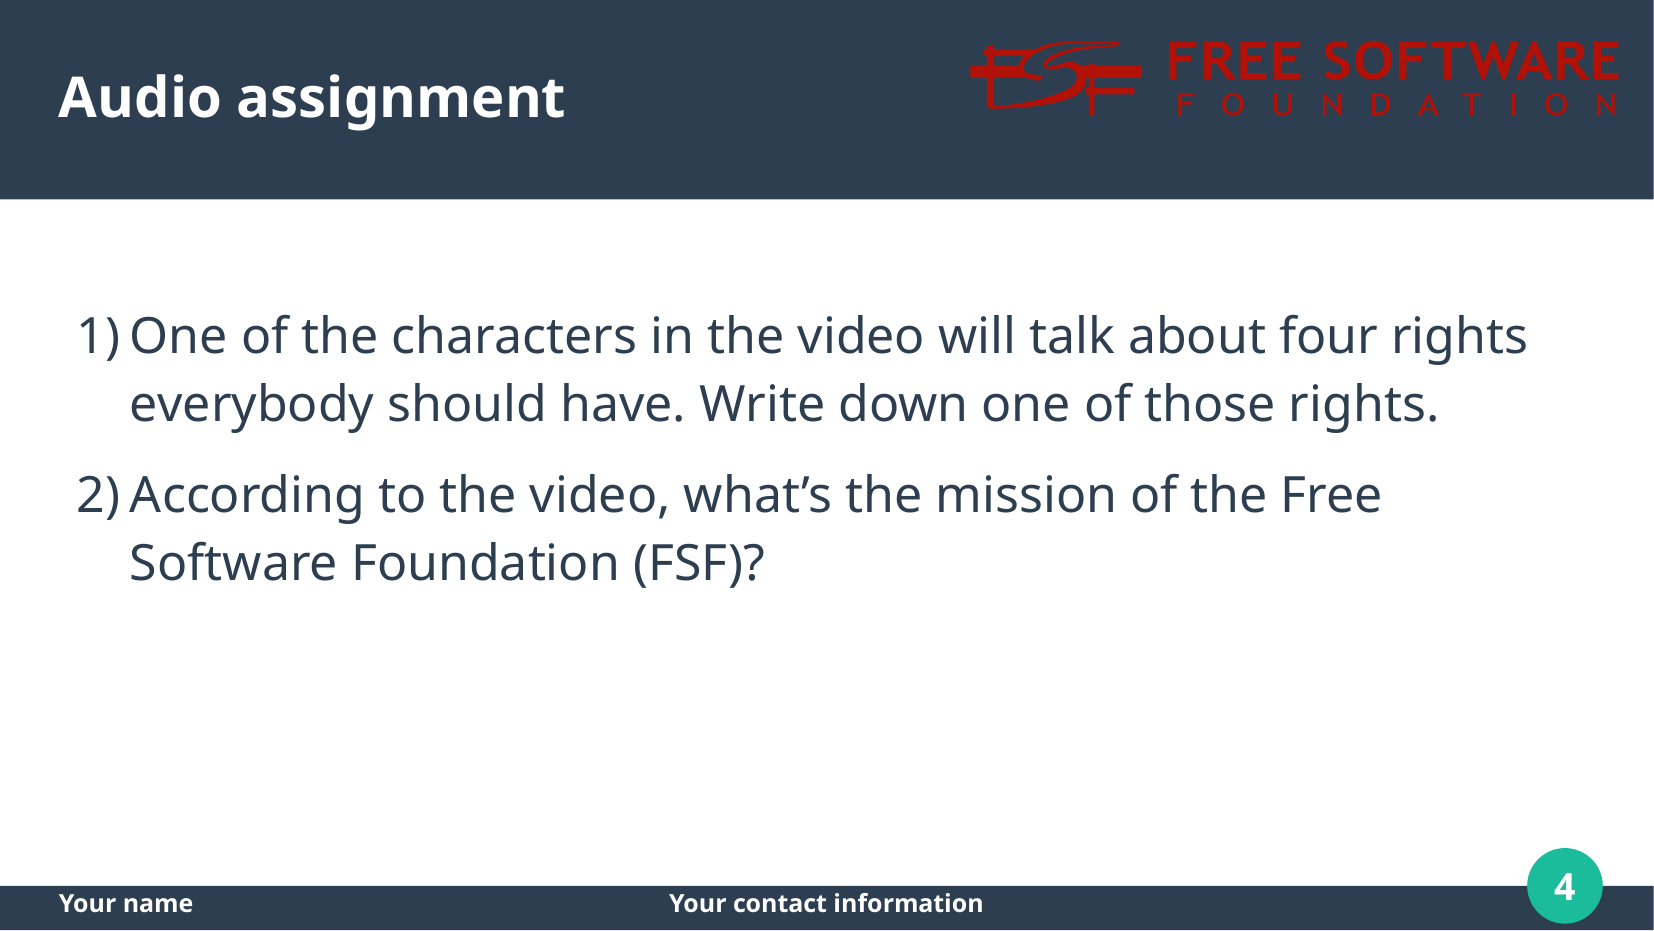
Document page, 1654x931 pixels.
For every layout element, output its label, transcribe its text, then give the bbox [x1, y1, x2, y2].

list One of the characters in the video will talk about four rights everybody should have. Write down one of those rights. According to the video, what’s the mission of the Free Software Foundation (FSF)? [59, 300, 1595, 864]
title Audio assignment [59, 37, 1595, 156]
